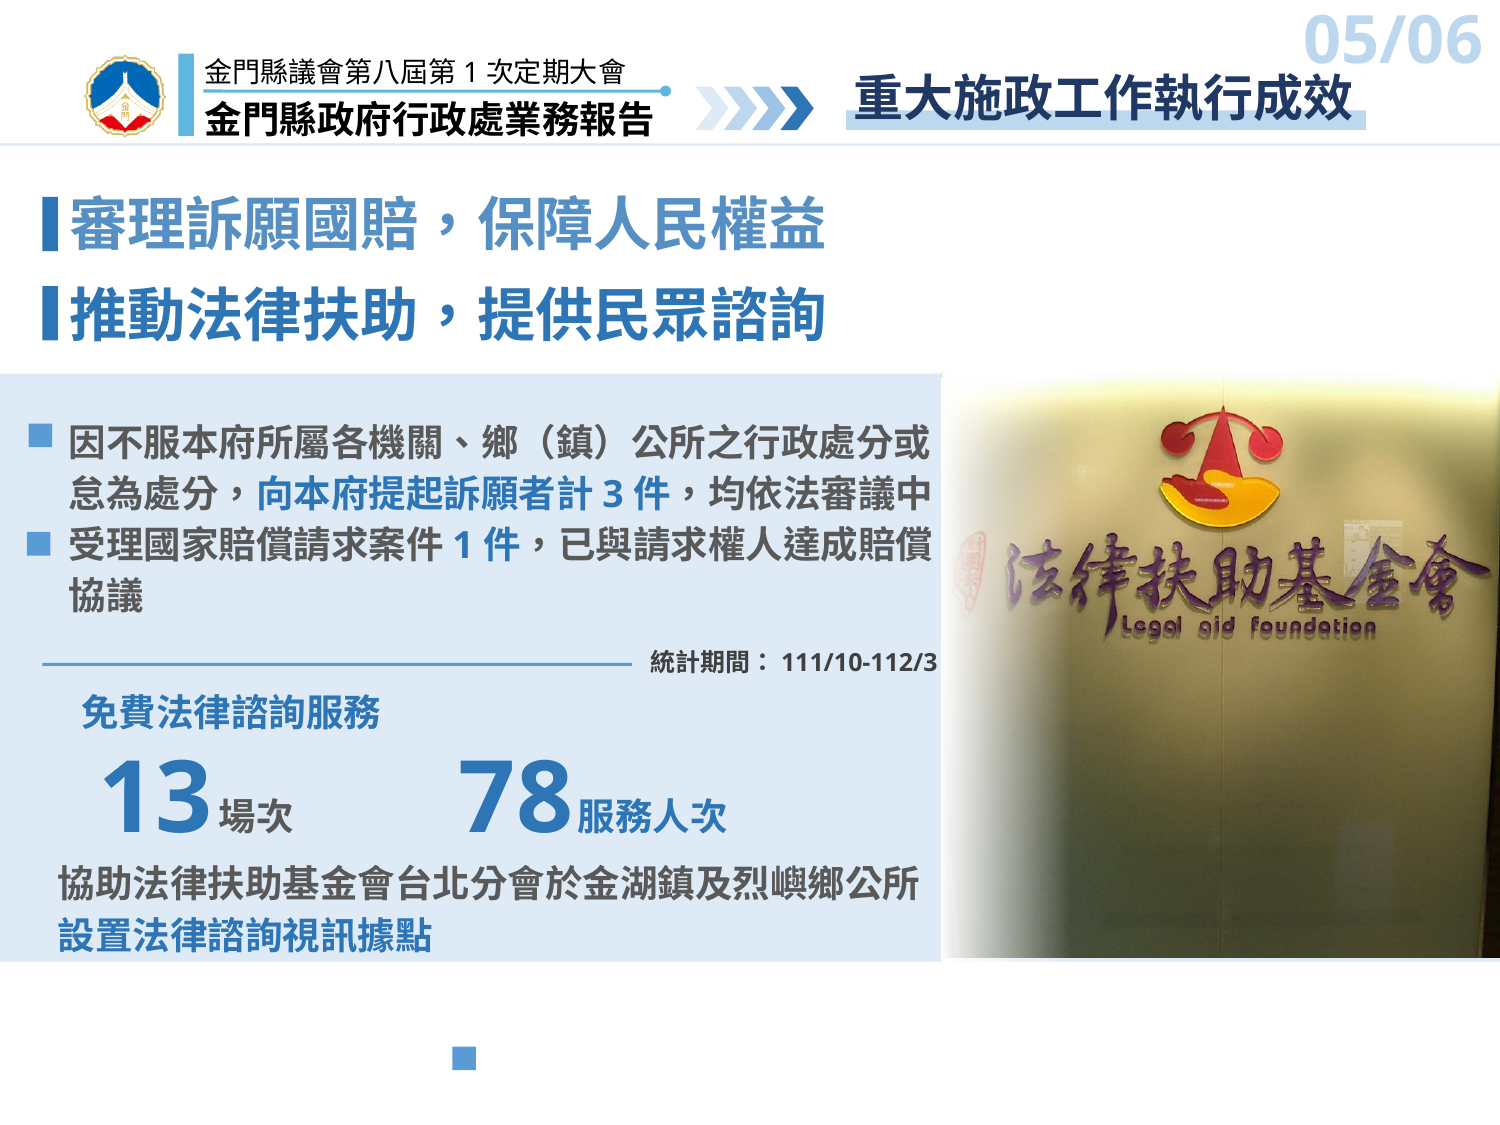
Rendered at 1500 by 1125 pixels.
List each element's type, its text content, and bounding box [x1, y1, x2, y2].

text_box [695, 86, 729, 131]
text_box 免費法律諮詢服務 [66, 681, 397, 742]
text_box [0, 373, 1500, 962]
text_box 13 [83, 742, 228, 860]
picture [50, 46, 187, 149]
text_box 審理訴願國賠，保障人民權益 [54, 179, 842, 265]
text_box [42, 196, 58, 252]
text_box [42, 286, 58, 341]
text_box 重大施政工作執行成效 [809, 58, 1369, 134]
text_box 因不服本府所屬各機關、鄉（鎮）公所之行政處分或 怠為處分，向本府提起訴願者計3件，均依法審議中 受理國家賠償請求案件1件，已與請求權人達成賠償 協議 [53, 404, 949, 625]
text_box 78 [444, 725, 589, 860]
picture [941, 370, 1500, 958]
text_box [723, 86, 758, 131]
text_box 協助法律扶助基金會台北分會於金湖鎮及烈嶼鄉公所 設置法律諮詢視訊據點 [43, 846, 936, 965]
text_box [660, 85, 672, 97]
text_box 場次 [203, 785, 309, 846]
text_box [780, 86, 814, 131]
text_box 05/06 [1288, 0, 1500, 85]
text_box 13 [191, 787, 203, 799]
text_box 金門縣議會第八屆第1次定期大會 [189, 47, 670, 88]
text_box 統計期間：111/10-112/3 [635, 639, 953, 685]
text_box [752, 86, 786, 131]
text_box [452, 1046, 476, 1071]
text_box 金門縣政府行政處業務報告 [189, 88, 688, 149]
text_box 推動法律扶助，提供民眾諮詢 [54, 270, 842, 356]
text_box 服務人次 [589, 785, 743, 846]
